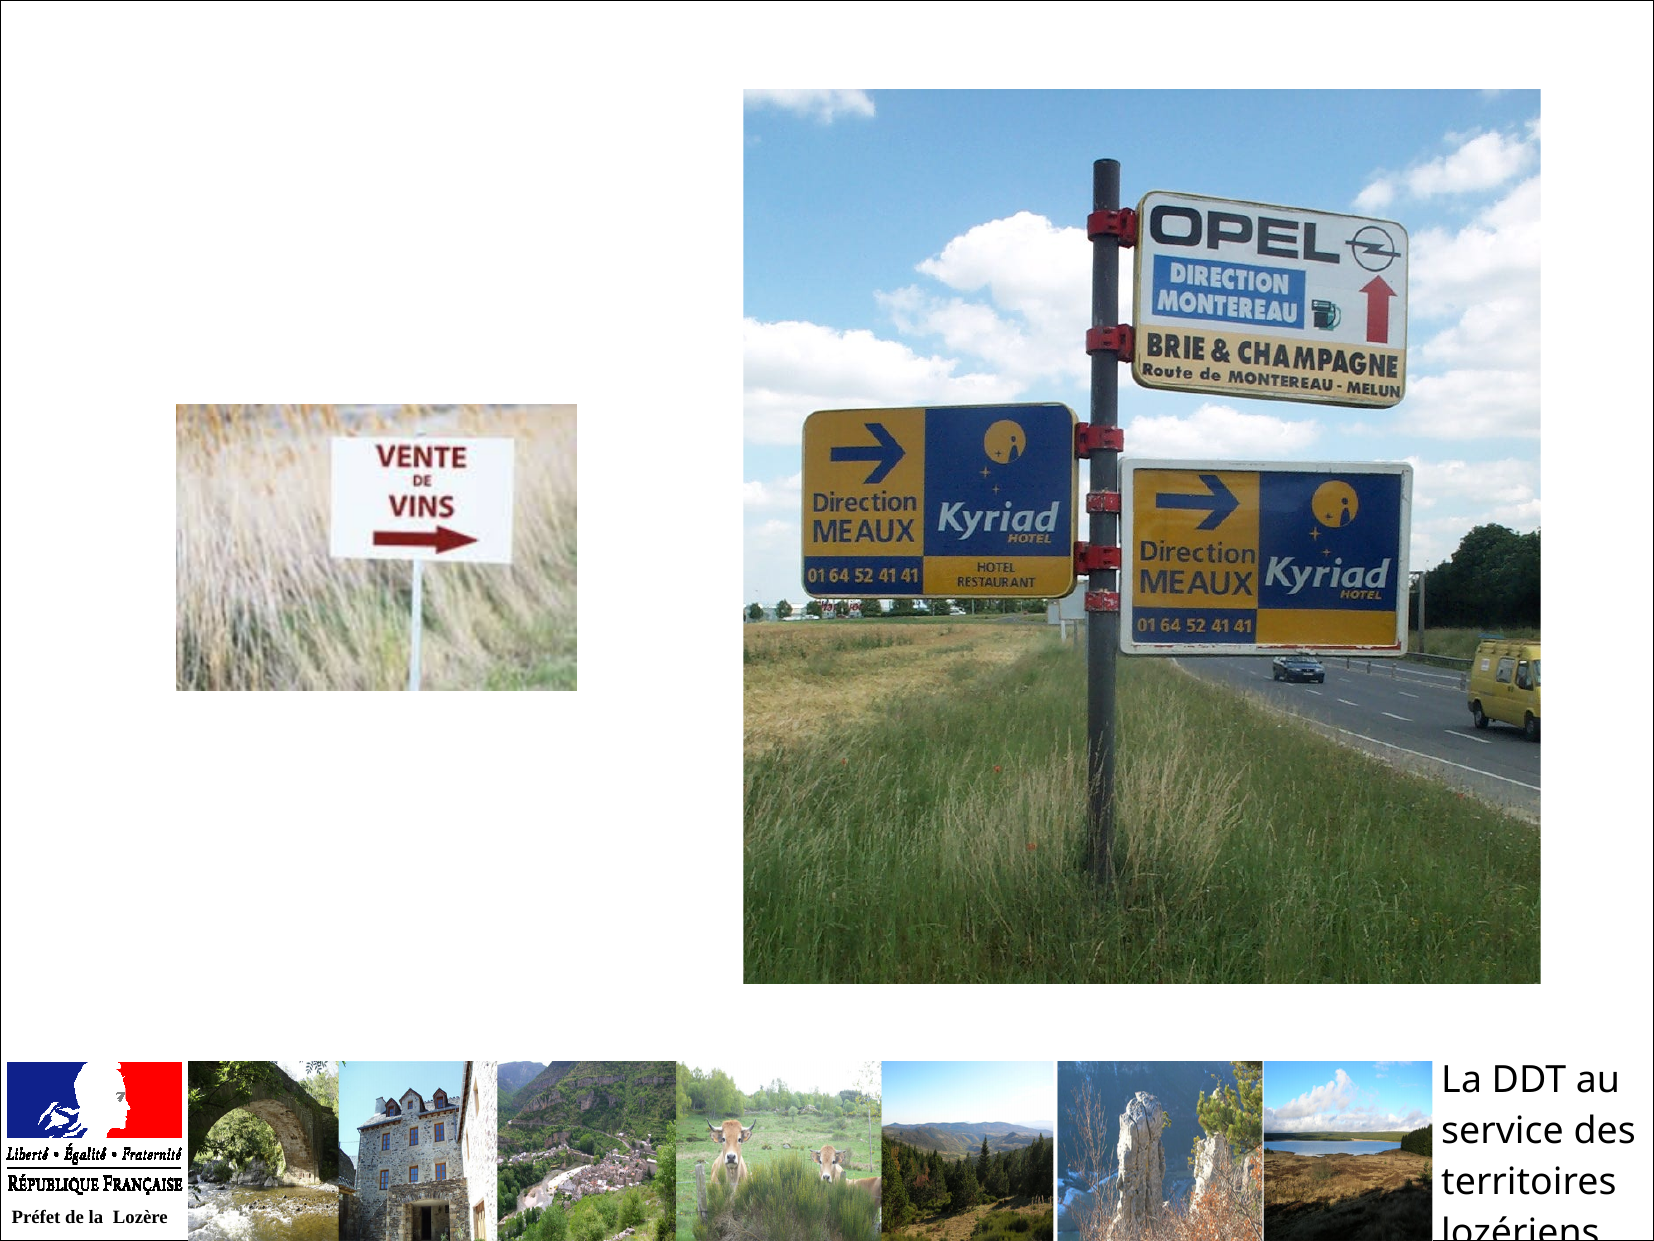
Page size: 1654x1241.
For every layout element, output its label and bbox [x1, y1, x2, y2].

picture [743, 89, 1541, 984]
picture [188, 1061, 1433, 1241]
picture [6, 1059, 183, 1195]
picture [176, 404, 577, 691]
